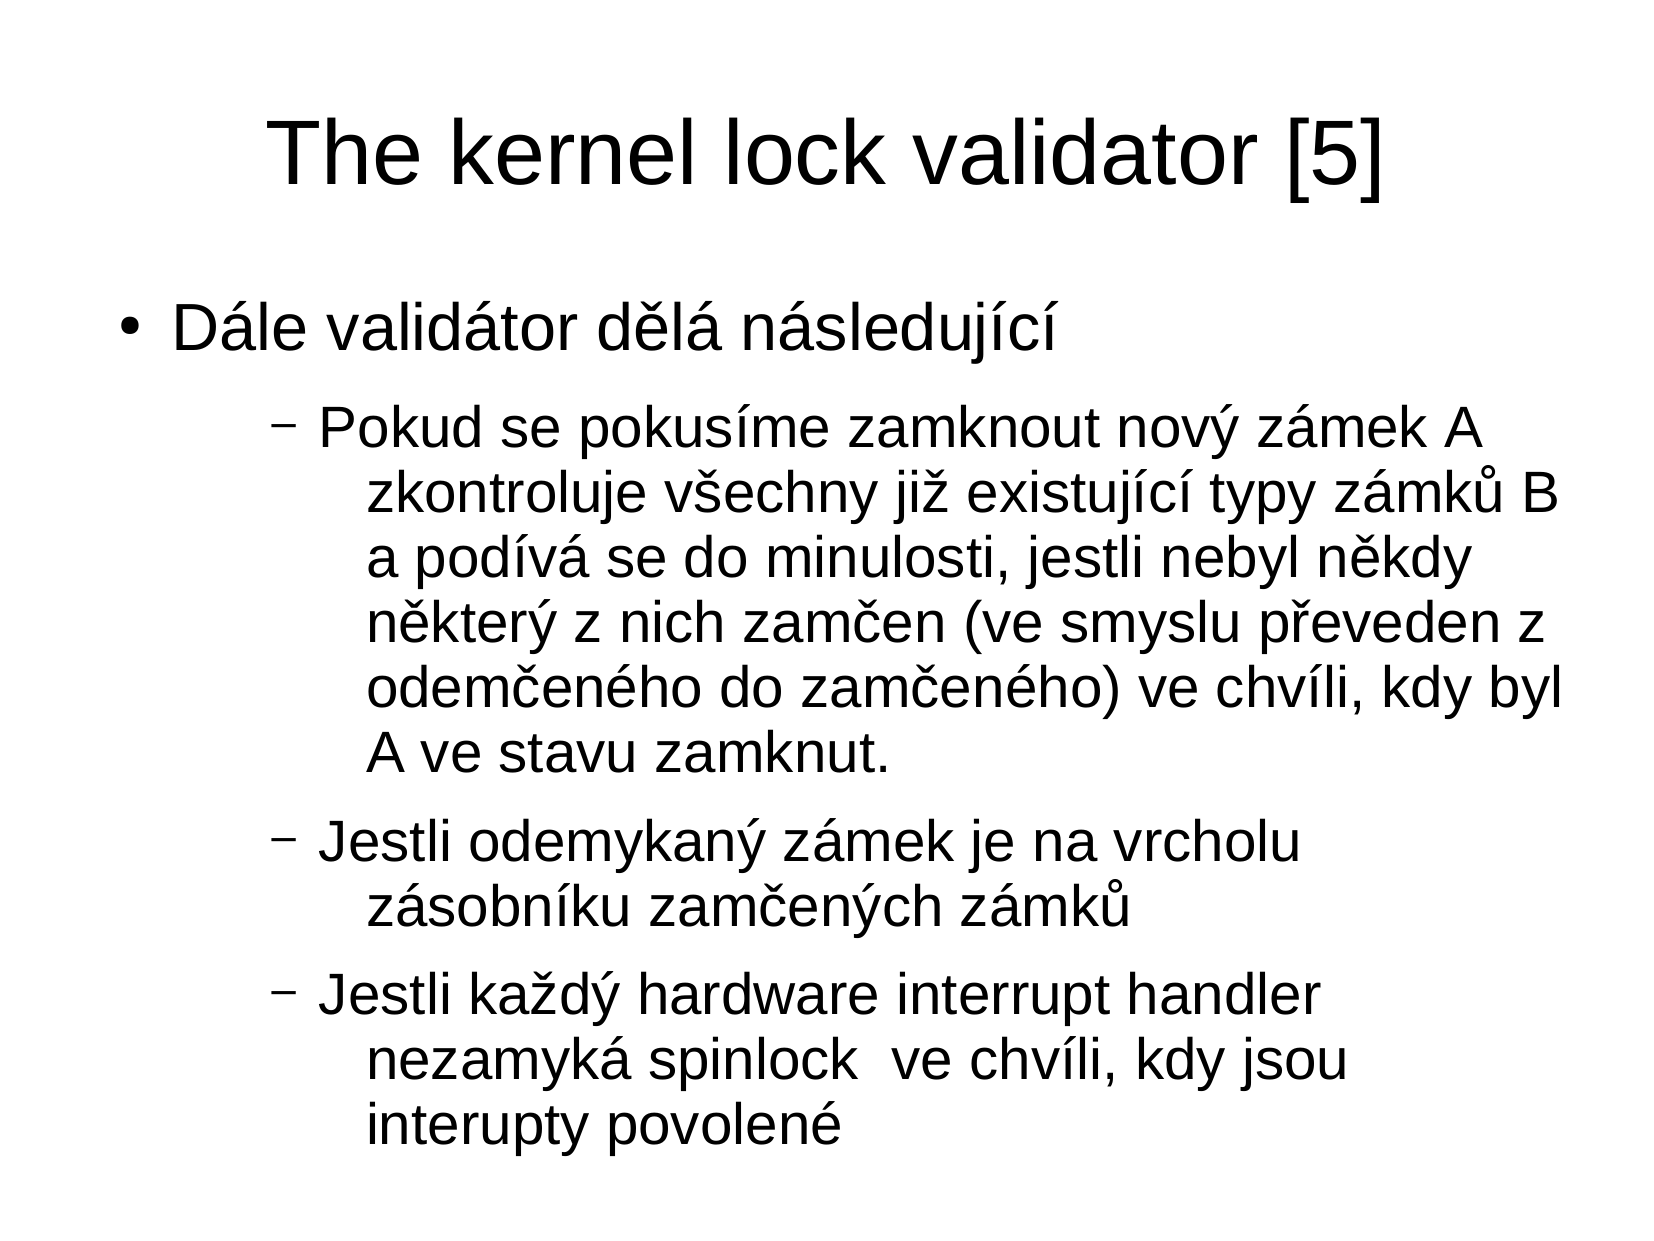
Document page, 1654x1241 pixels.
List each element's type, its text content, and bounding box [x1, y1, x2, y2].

list Dále validátor dělá následující Pokud se pokusíme zamknout nový zámek A zkontroluje všechny již existující typy zámků B a podívá se do minulosti, jestli nebyl někdy některý z nich zamčen (ve smyslu převeden z odemčeného do zamčeného) ve chvíli, kdy byl A ve stavu zamknut. Jestli odemykaný zámek je na vrcholu zásobníku zamčených zámků Jestli každý hardware interrupt handler nezamyká spinlock ve chvíli, kdy jsou interupty povolené [82, 290, 1571, 1109]
title The kernel lock validator [5] [82, 49, 1571, 257]
